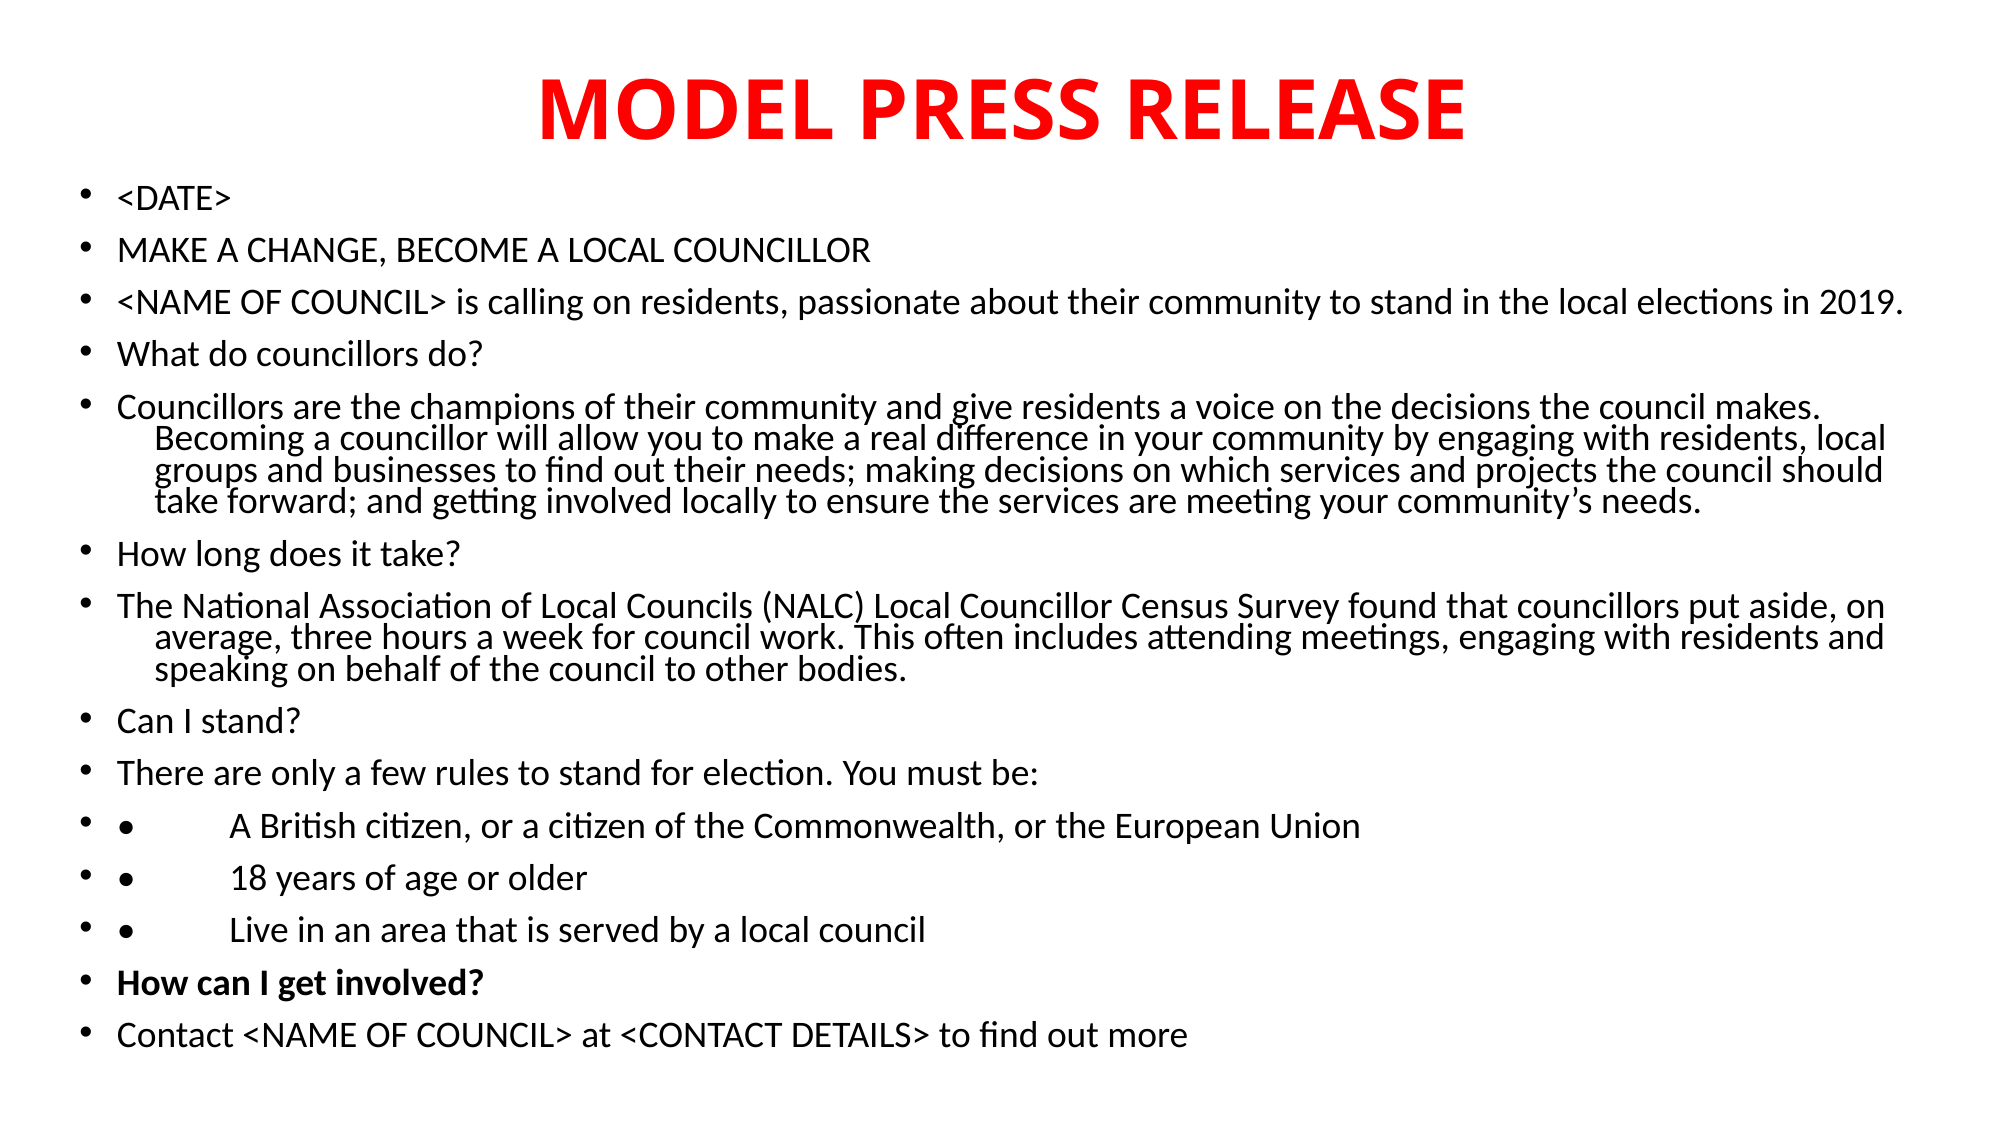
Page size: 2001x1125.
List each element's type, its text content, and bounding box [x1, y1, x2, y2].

title MODEL PRESS RELEASE [91, 59, 1913, 152]
list <DATE> MAKE A CHANGE, BECOME A LOCAL COUNCILLOR <NAME OF COUNCIL> is calling on residents, passionate about their community to stand in the local elections in 2019. What do councillors do? Councillors are the champions of their community and give residents a voice on the decisions the council makes. Becoming a councillor will allow you to make a real difference in your community by engaging with residents, local groups and businesses to find out their needs; making decisions on which services and projects the council should take forward; and getting involved locally to ensure the services are meeting your community’s needs. How long does it take? The National Association of Local Councils (NALC) Local Councillor Census Survey found that councillors put aside, on average, three hours a week for council work. This often includes attending meetings, engaging with residents and speaking on behalf of the council to other bodies. Can I stand? There are only a few rules to stand for election. You must be: • A British citizen, or a citizen of the Commonwealth, or the European Union • 18 years of age or older • Live in an area that is served by a local council How can I get involved? Contact <NAME OF COUNCIL> at <CONTACT DETAILS> to find out more [64, 177, 1945, 1068]
